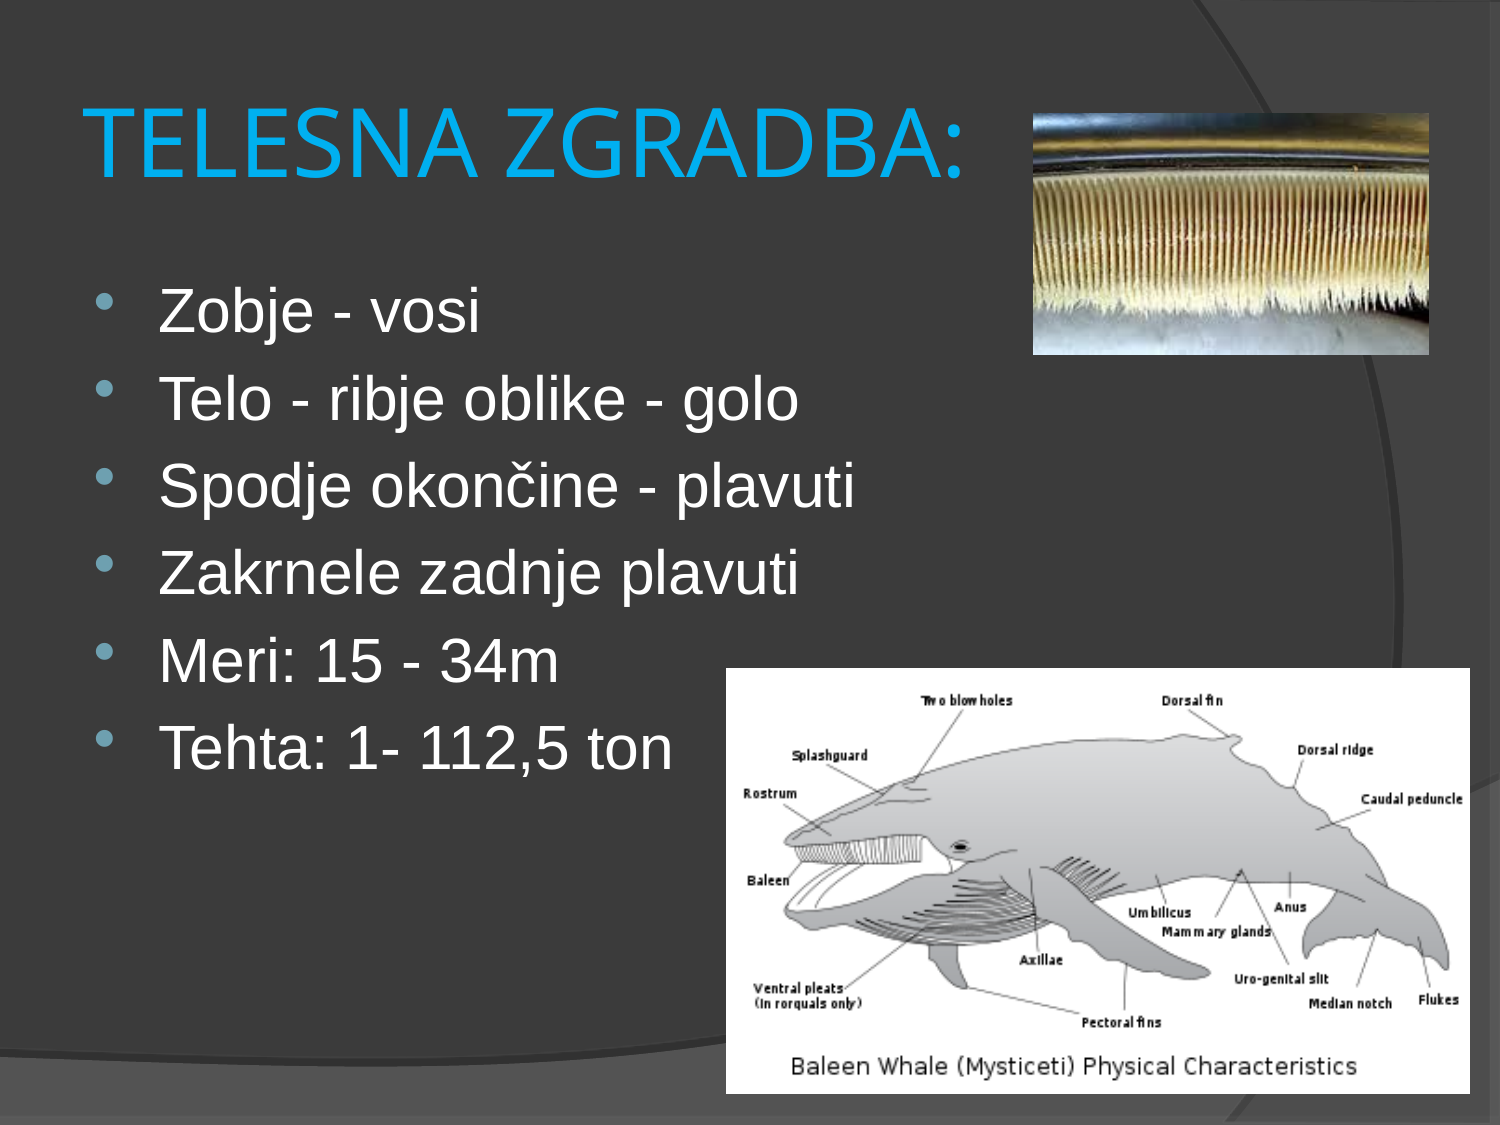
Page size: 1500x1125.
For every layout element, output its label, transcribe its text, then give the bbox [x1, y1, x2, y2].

picture [726, 668, 1470, 1094]
list Zobje - vosi Telo - ribje oblike - golo Spodje okončine - plavuti Zakrnele zadnje plavuti Meri: 15 - 34m Tehta: 1- 112,5 ton [75, 262, 1300, 1005]
title TELESNA ZGRADBA: [75, 45, 1300, 233]
picture [1033, 113, 1429, 355]
